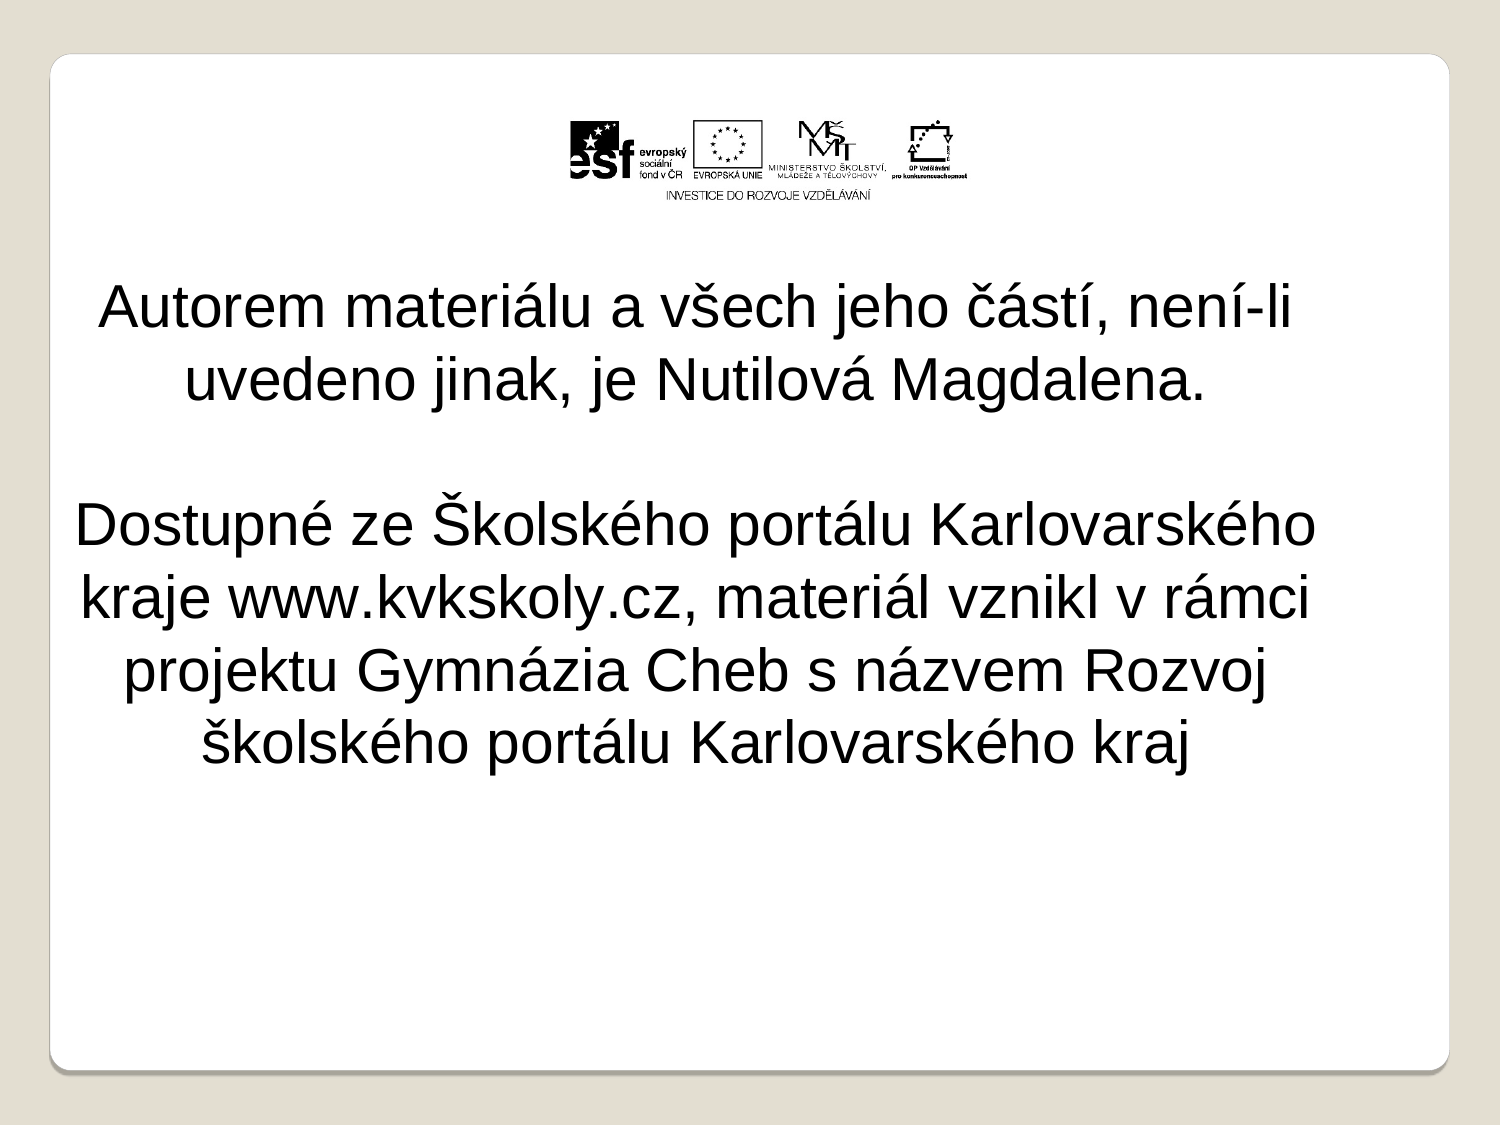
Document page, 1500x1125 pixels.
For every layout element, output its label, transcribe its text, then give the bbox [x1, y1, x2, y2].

text_box Autorem materiálu a všech jeho částí, není-li uvedeno jinak, je Nutilová Magdalena. Dostupné ze Školského portálu Karlovarského kraje www.kvkskoly.cz, materiál vznikl v rámci projektu Gymnázia Cheb s názvem Rozvoj školského portálu Karlovarského kraj [74, 263, 1425, 1006]
picture [549, 102, 994, 214]
